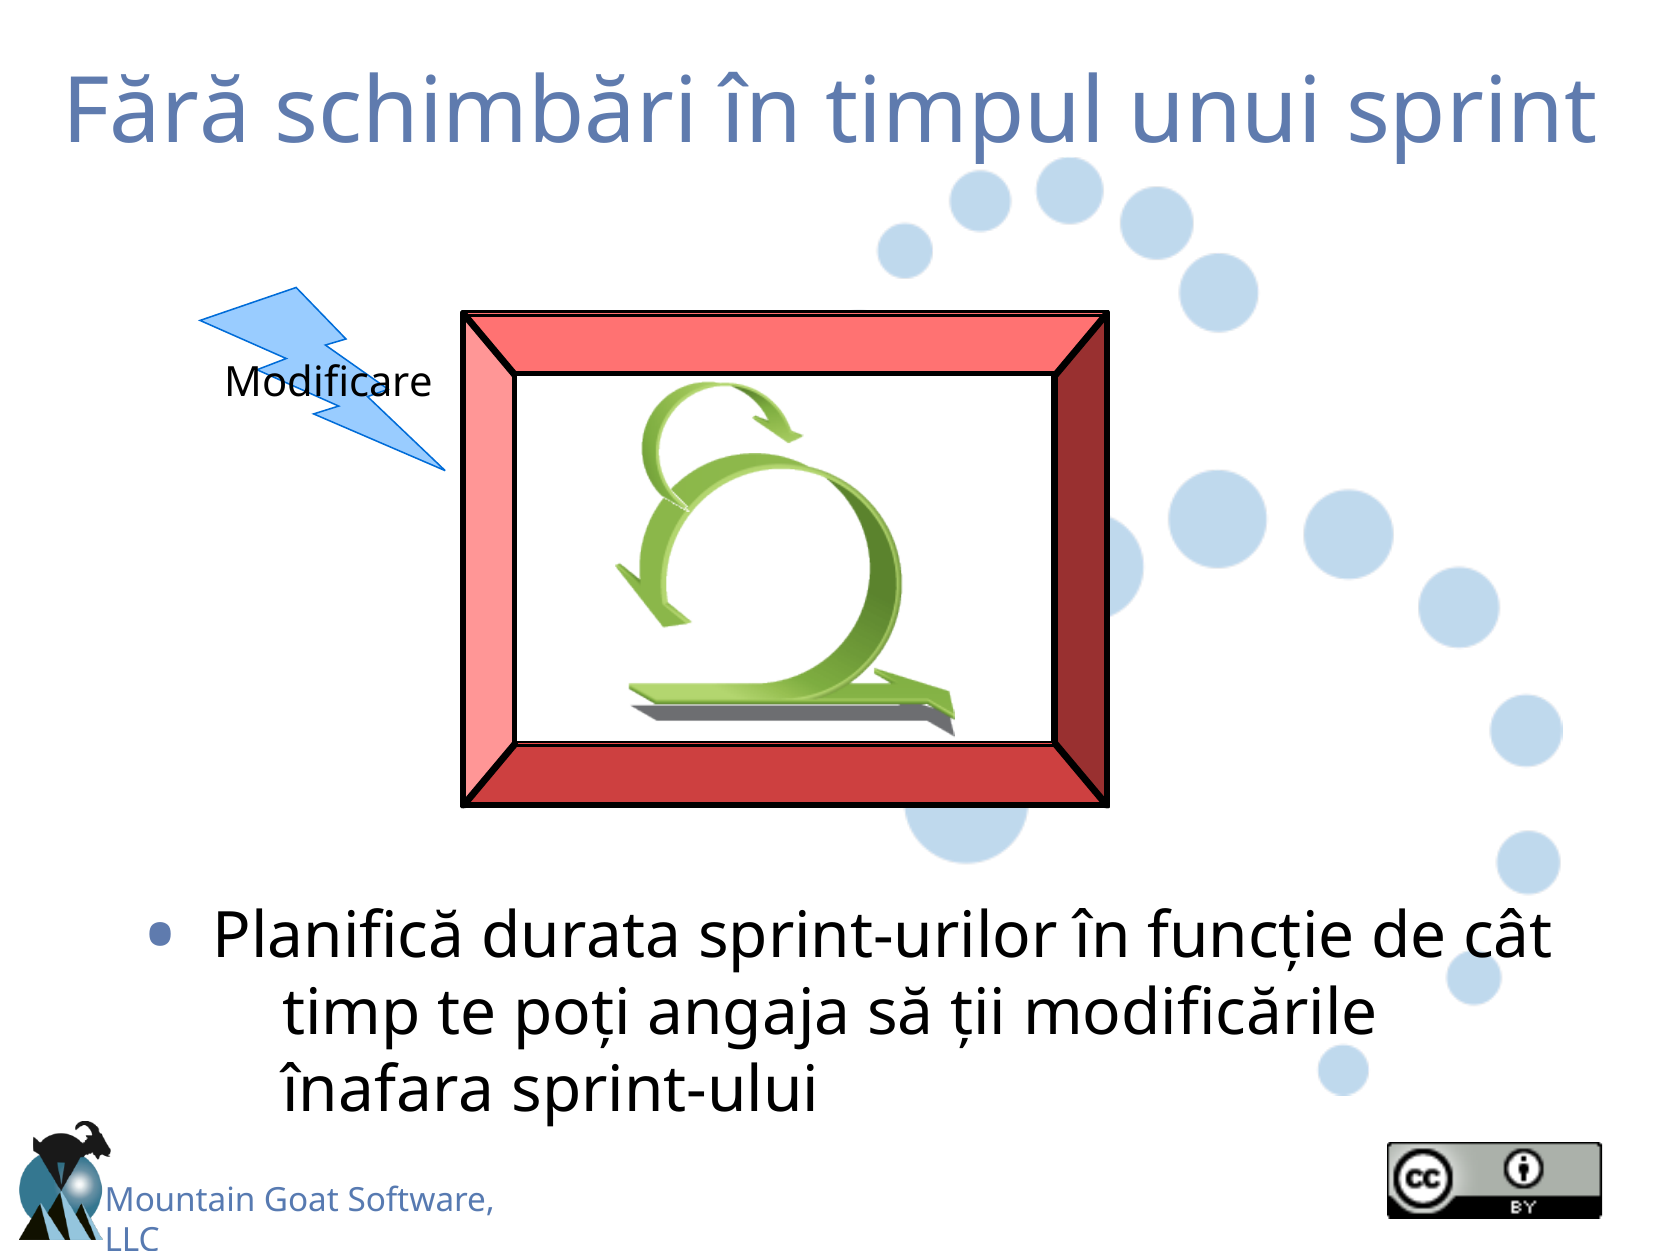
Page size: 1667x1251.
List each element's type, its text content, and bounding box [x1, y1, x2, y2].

text_box Modificare [200, 287, 446, 471]
picture [458, 308, 1111, 811]
title Fără schimbări în timpul unui sprint [56, 18, 1609, 194]
text_box [517, 375, 1052, 742]
list Planifică durata sprint-urilor în funcție de cât timp te poți angaja să ții modificările înafara sprint-ului [56, 887, 1609, 1133]
